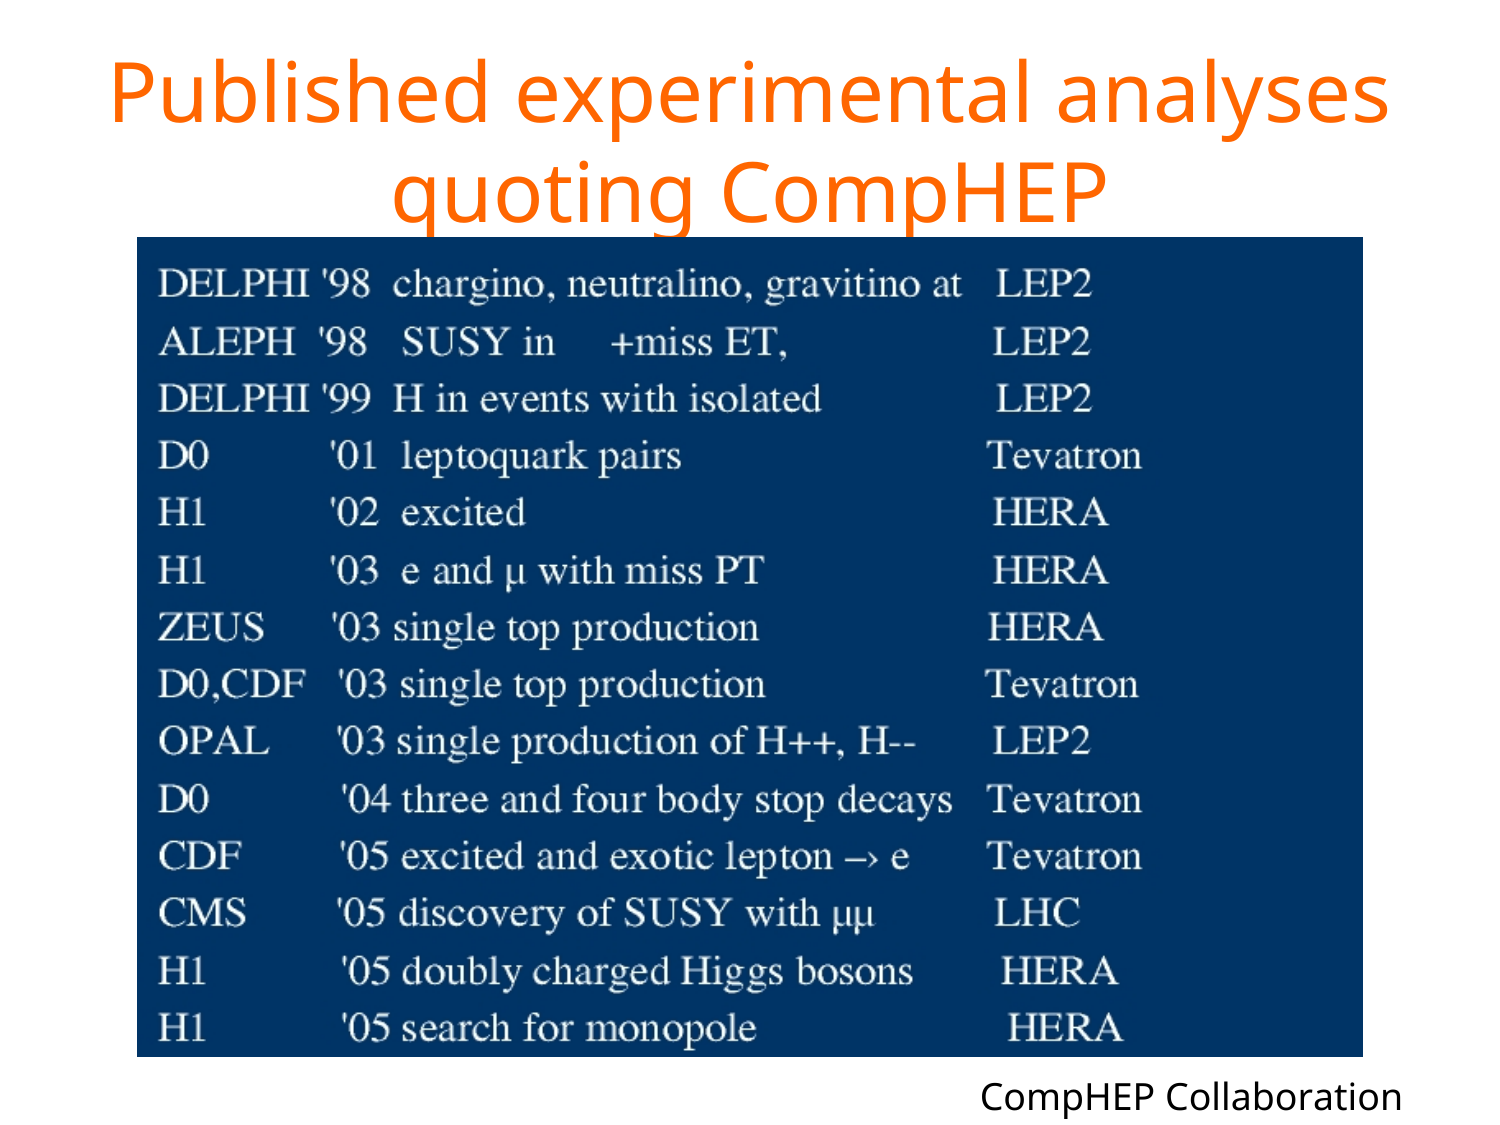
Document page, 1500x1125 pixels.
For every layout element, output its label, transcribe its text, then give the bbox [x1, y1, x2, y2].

title Published experimental analyses quoting CompHEP [75, 31, 1426, 247]
picture [137, 237, 1363, 1057]
text_box CompHEP Collaboration [965, 1064, 1419, 1125]
